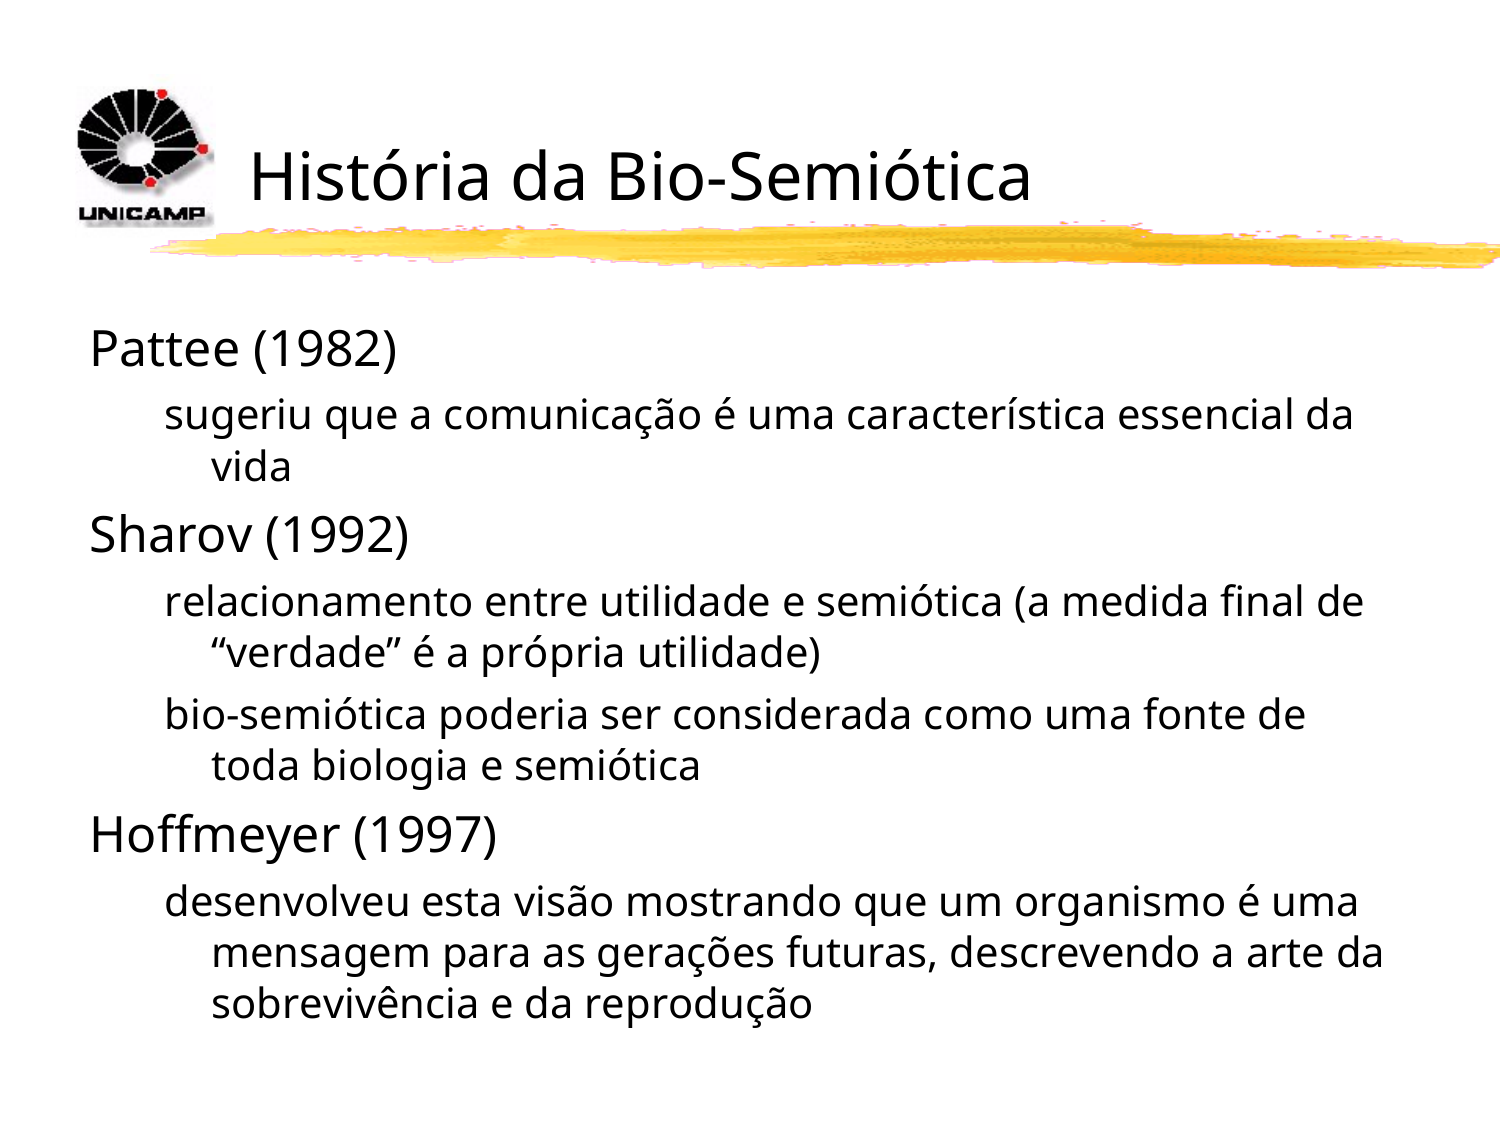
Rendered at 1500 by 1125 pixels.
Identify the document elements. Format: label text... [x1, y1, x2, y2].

list Pattee (1982) sugeriu que a comunicação é uma característica essencial da vida Sharov (1992) relacionamento entre utilidade e semiótica (a medida final de “verdade” é a própria utilidade) bio-semiótica poderia ser considerada como uma fonte de toda biologia e semiótica Hoffmeyer (1997) desenvolveu esta visão mostrando que um organismo é uma mensagem para as gerações futuras, descrevendo a arte da sobrevivência e da reprodução [74, 309, 1417, 1092]
title História da Bio-Semiótica [233, 37, 1434, 225]
picture [75, 74, 1500, 279]
